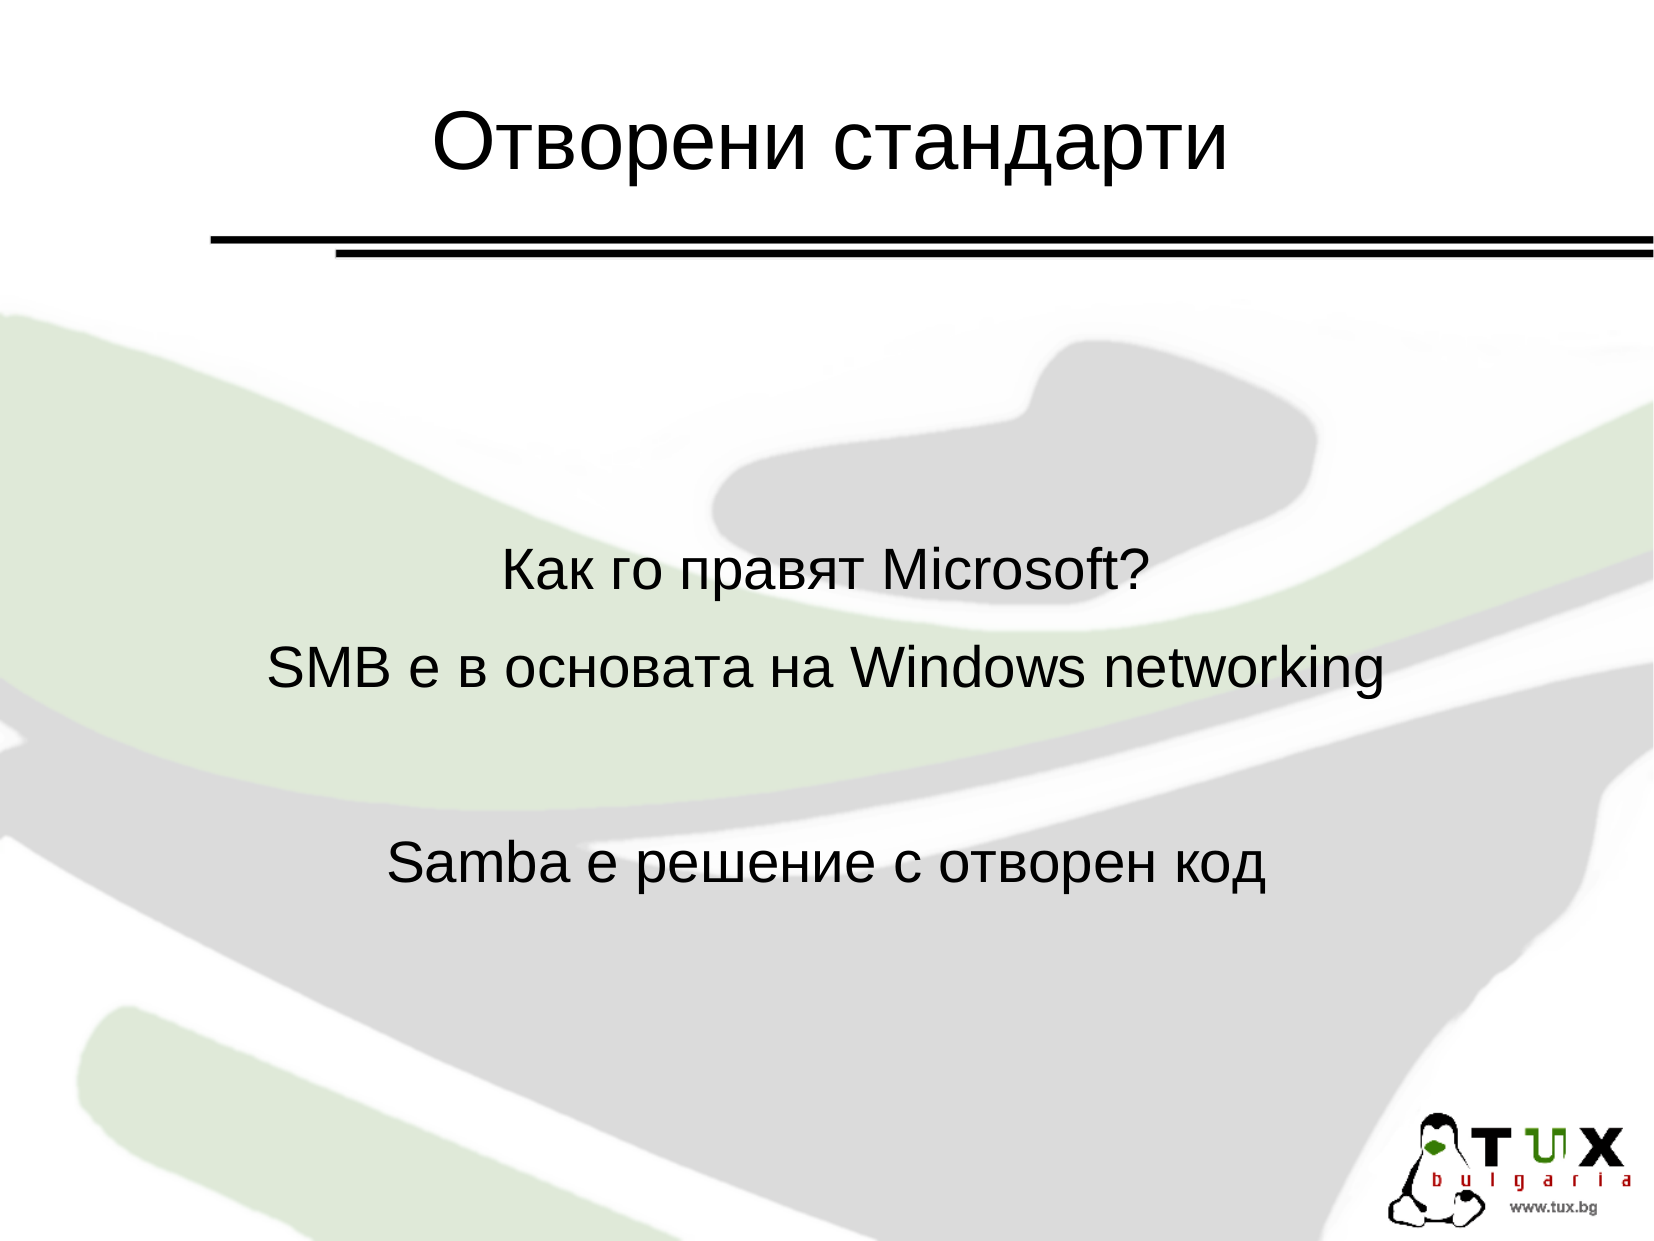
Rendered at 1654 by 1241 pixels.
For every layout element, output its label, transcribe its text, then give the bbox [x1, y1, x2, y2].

picture [0, 0, 1654, 1241]
title Отворени стандарти [86, 37, 1576, 245]
subtitle Как го правят Microsoft? SMB е в основата на Windows networking Samba е решение с отворен код [82, 308, 1571, 1091]
